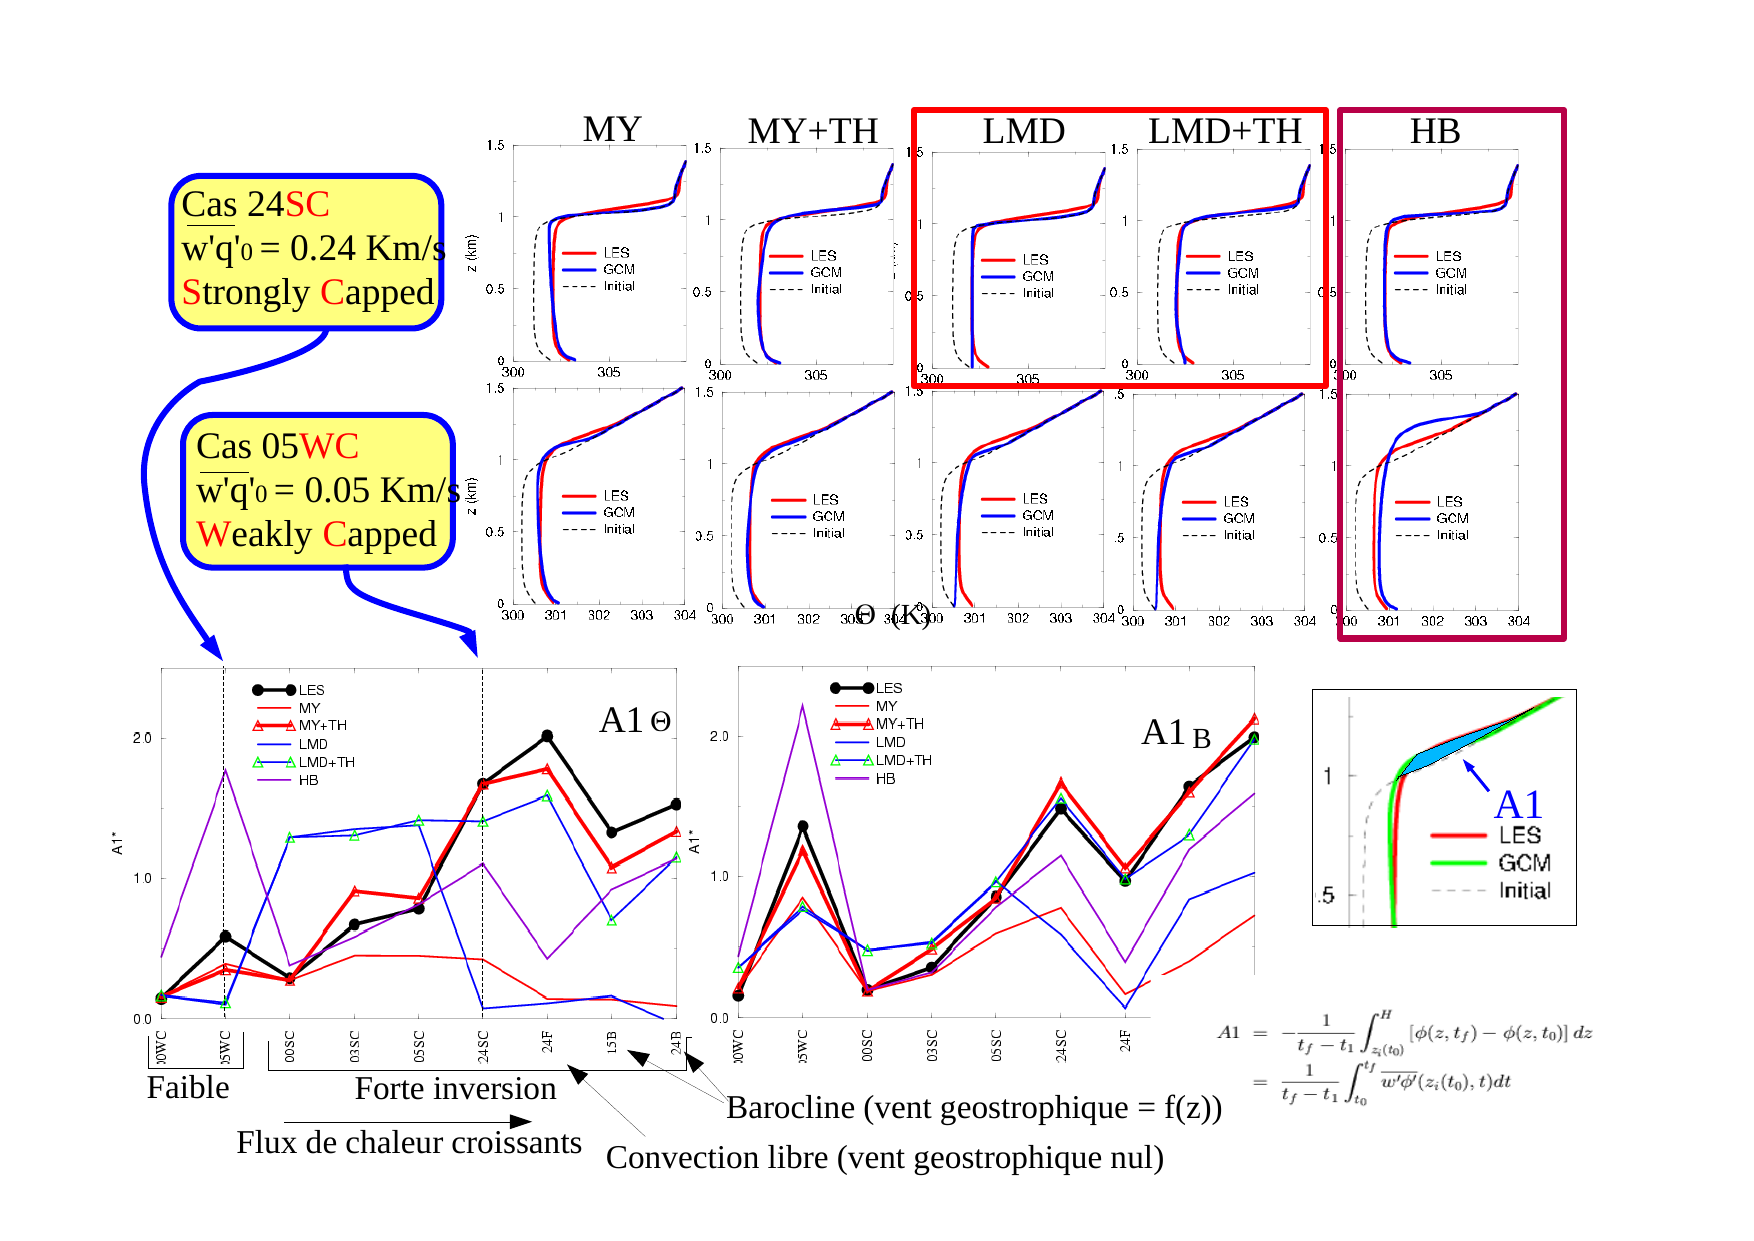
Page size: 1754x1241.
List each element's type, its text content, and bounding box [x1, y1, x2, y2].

text_box [186, 175, 427, 180]
picture [465, 139, 911, 384]
text_box Forte inversion [354, 1067, 559, 1111]
picture [1329, 143, 1337, 381]
picture [1315, 697, 1579, 928]
text_box MY [582, 105, 644, 153]
text_box Flux de chaleur croissants [236, 1121, 586, 1165]
picture [1315, 697, 1576, 925]
picture [108, 668, 681, 1064]
text_box HB [1409, 113, 1550, 155]
text_box A1 [598, 696, 645, 744]
text_box [1396, 707, 1534, 781]
text_box [183, 414, 443, 562]
text_box [171, 183, 181, 321]
text_box B [1192, 720, 1212, 758]
picture [465, 382, 1337, 626]
picture [1343, 388, 1530, 626]
picture [917, 143, 1323, 383]
text_box MY+TH [747, 107, 880, 155]
text_box A1 [1141, 708, 1187, 756]
picture [1343, 143, 1519, 381]
text_box Convection libre (vent geostrophique nul) [605, 1136, 1168, 1180]
picture [685, 666, 1667, 1176]
text_box LMD [982, 113, 1067, 155]
text_box A1 [1493, 778, 1546, 830]
text_box Barocline (vent geostrophique = f(z)) [725, 1086, 1229, 1130]
text_box Q [649, 709, 680, 749]
text_box Cas 24SC w'q'0 = 0.24 Km/s Strongly Capped [181, 180, 447, 332]
text_box Q (K) [854, 596, 940, 636]
text_box Cas 05WC w'q'0 = 0.05 Km/s Weakly Capped [195, 422, 462, 574]
text_box Faible [146, 1066, 231, 1110]
text_box LMD+TH [1148, 113, 1303, 155]
